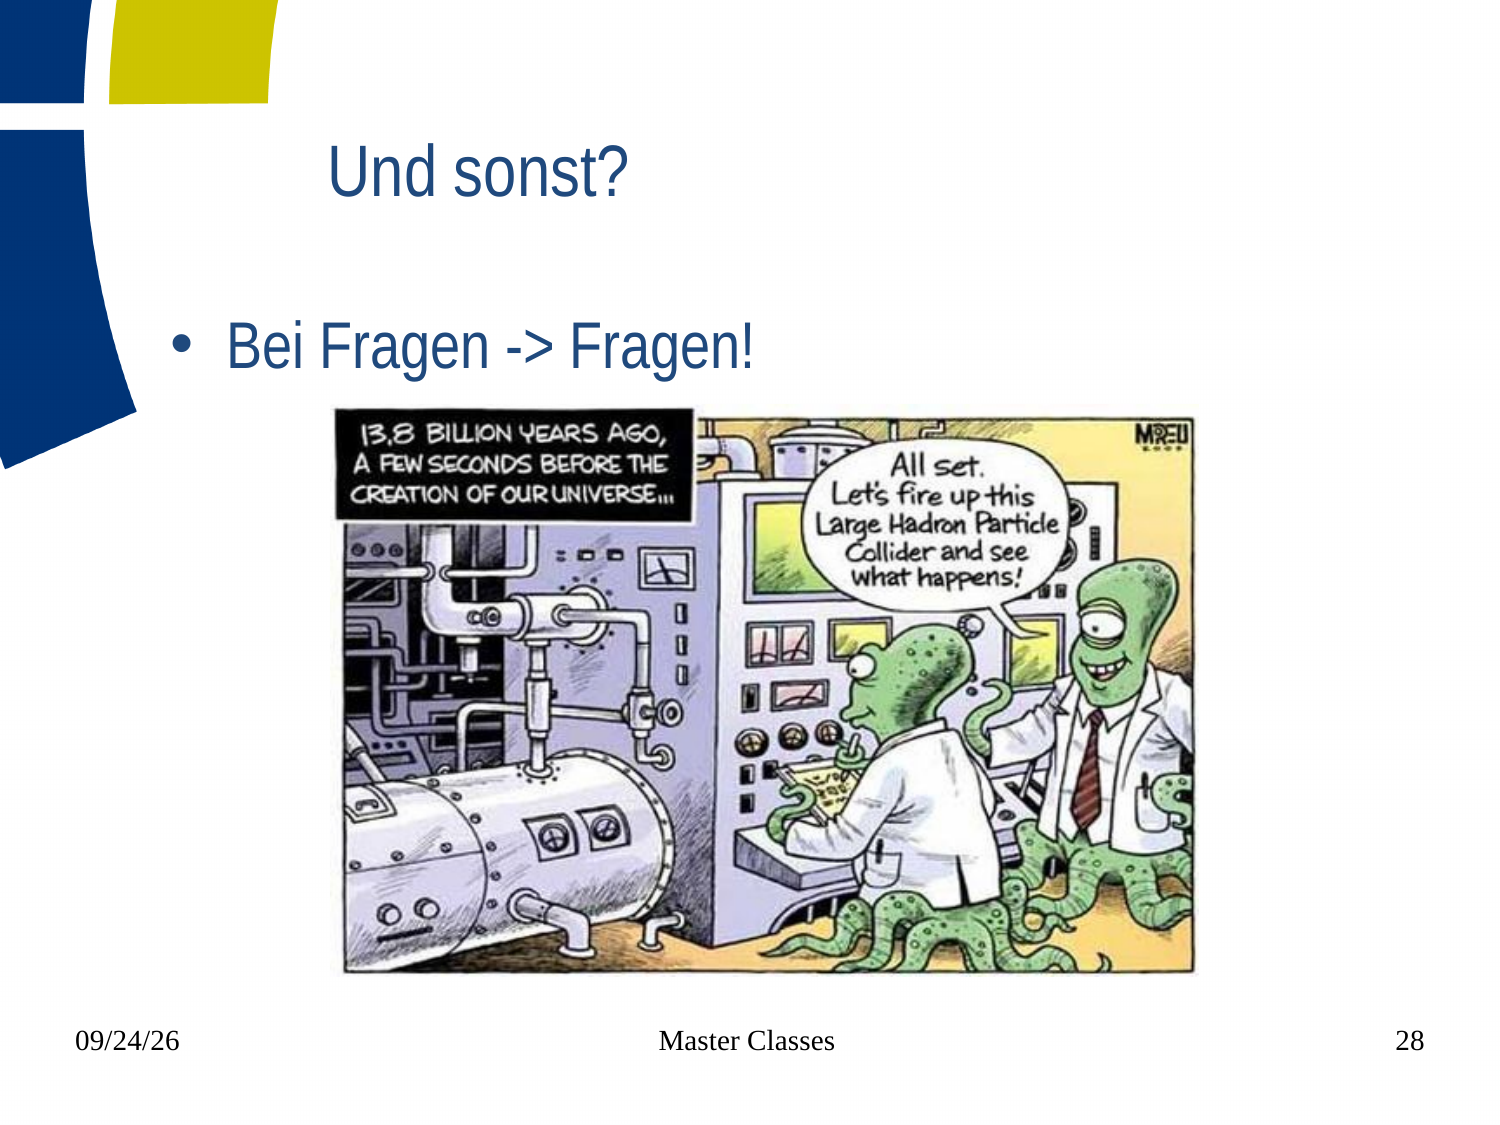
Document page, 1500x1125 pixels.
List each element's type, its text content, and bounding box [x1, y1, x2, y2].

text_box Bei Fragen -> Fragen! [156, 295, 781, 390]
picture [0, 0, 1500, 1125]
title Und sonst? [312, 101, 1400, 233]
